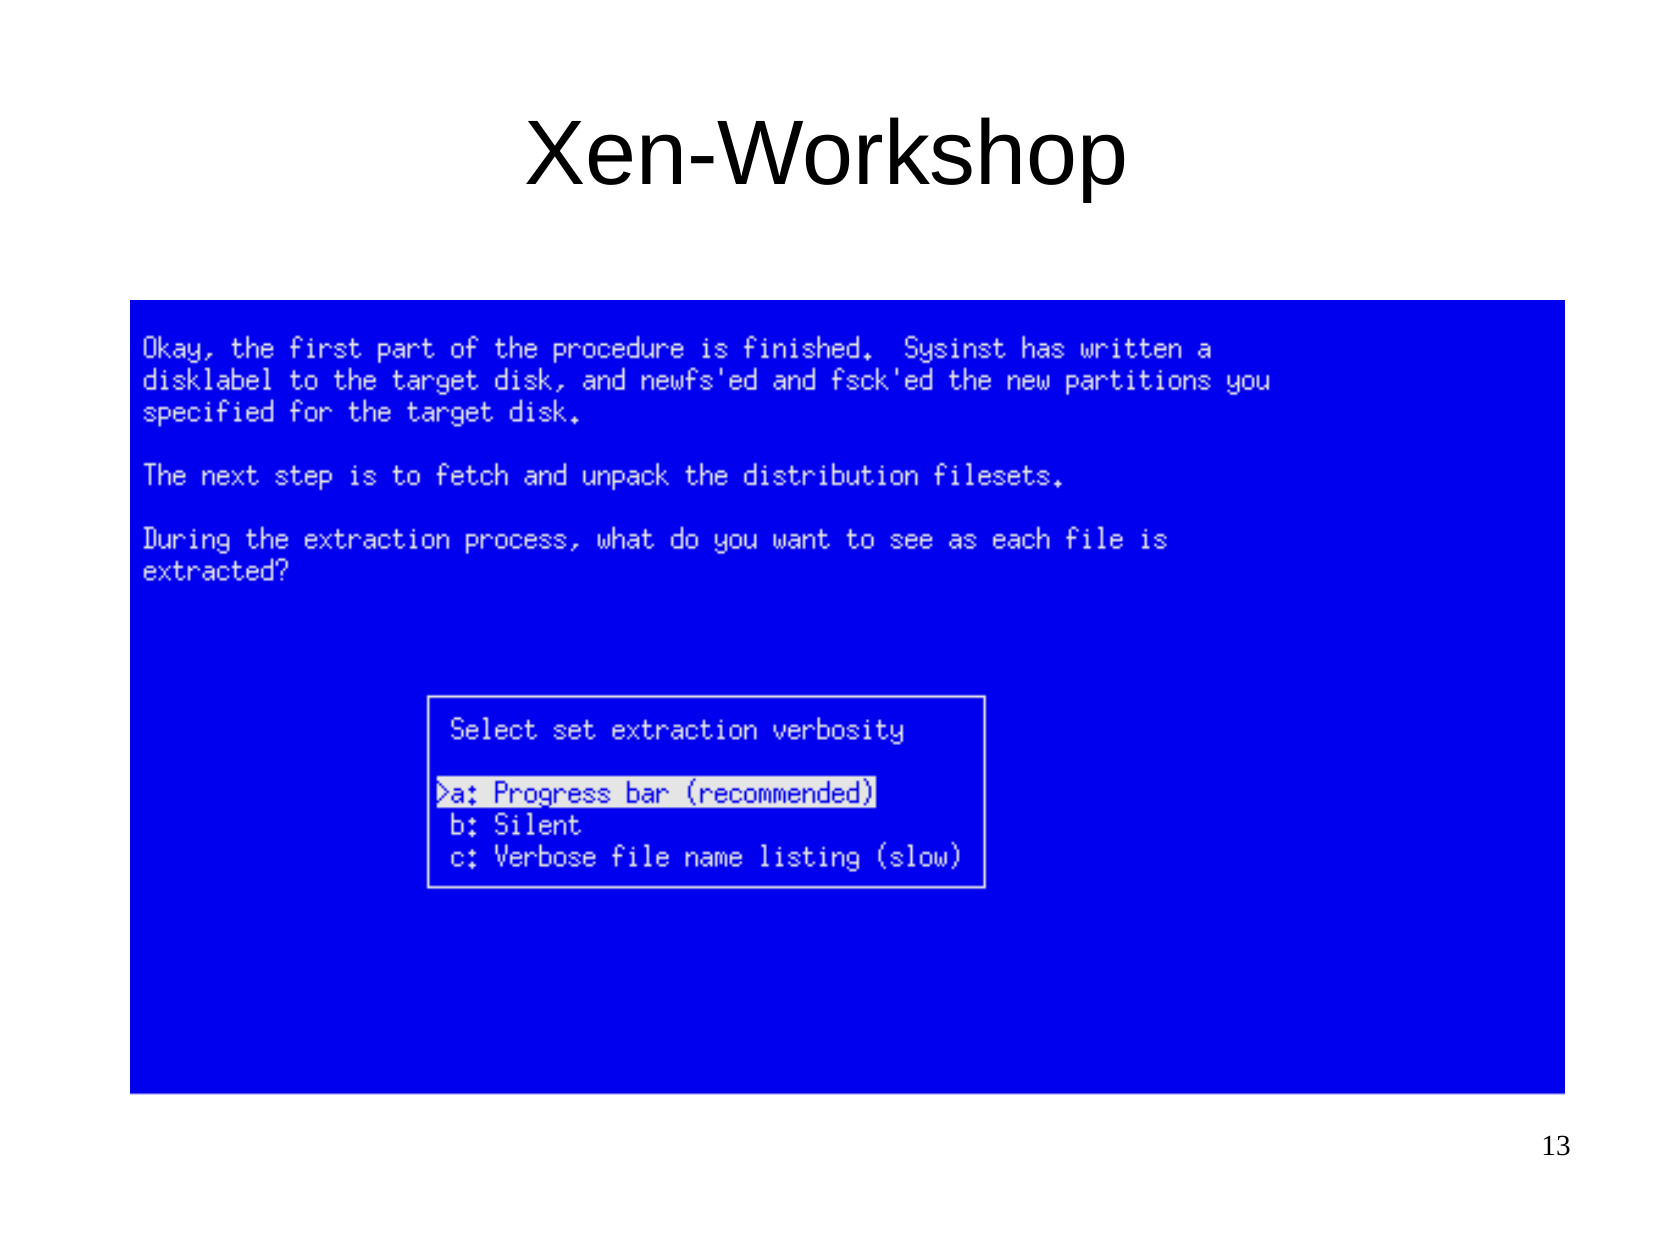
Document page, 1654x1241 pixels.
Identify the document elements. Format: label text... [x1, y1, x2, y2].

title Xen-Workshop [82, 49, 1571, 257]
picture [130, 300, 1565, 1097]
